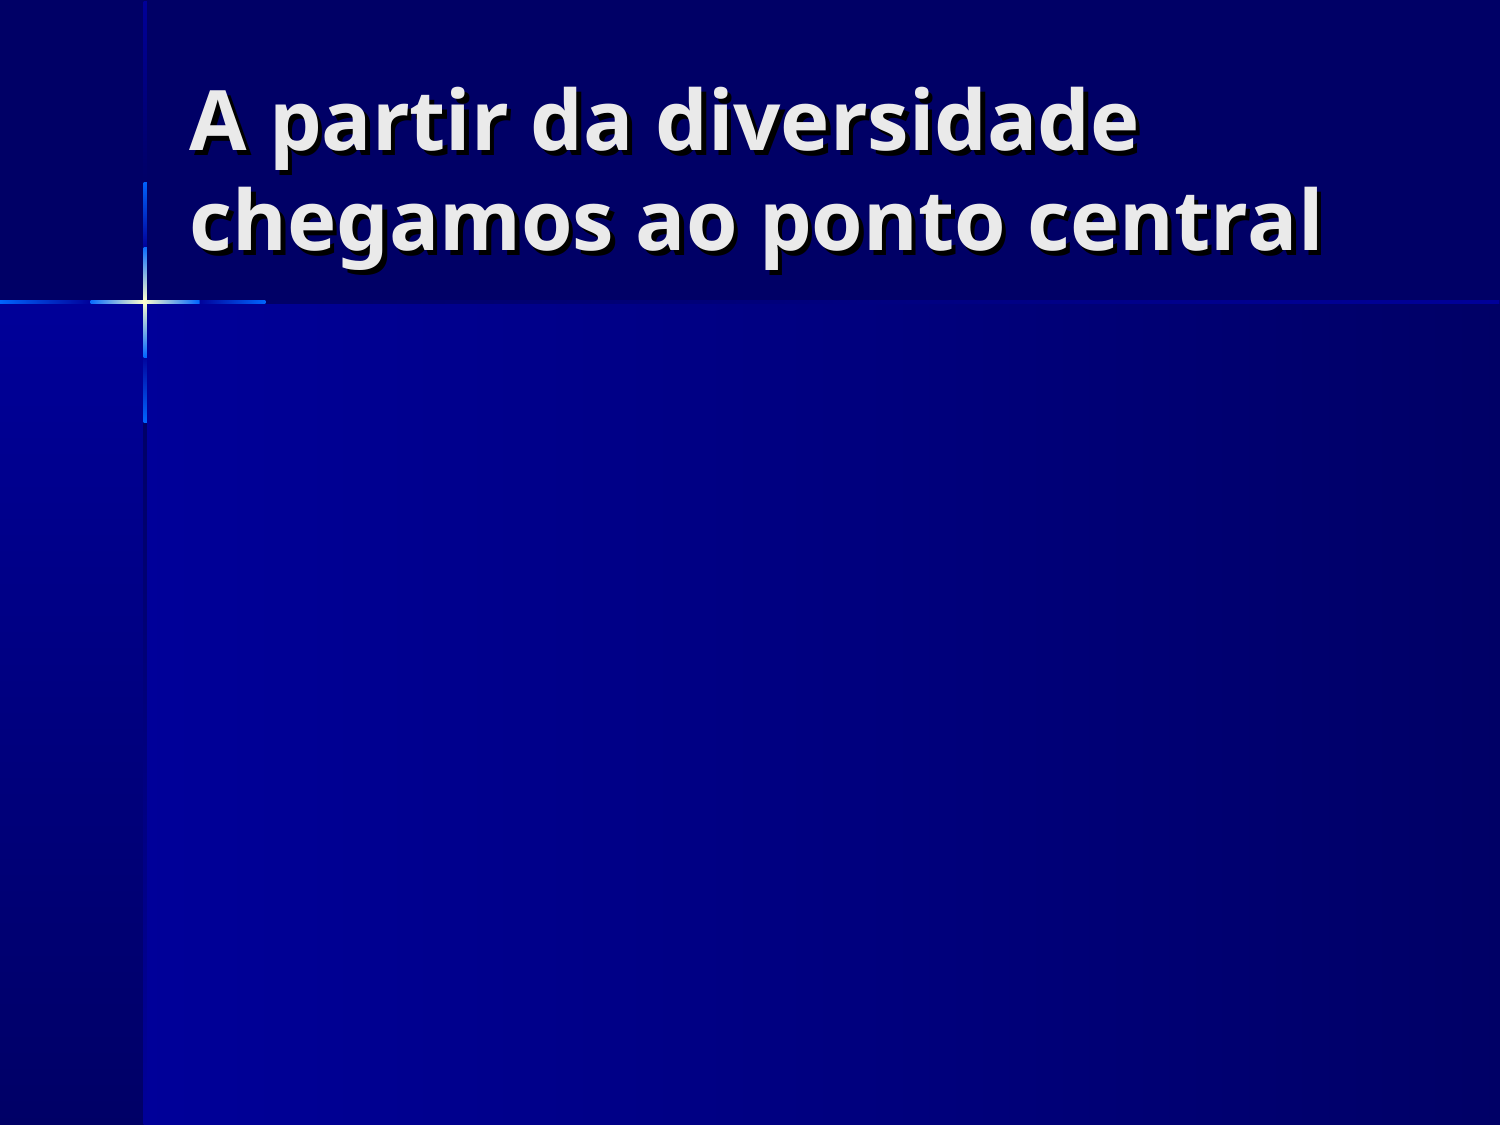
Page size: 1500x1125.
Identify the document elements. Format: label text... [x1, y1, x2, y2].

title A partir da diversidade chegamos ao ponto central [174, 9, 1413, 325]
